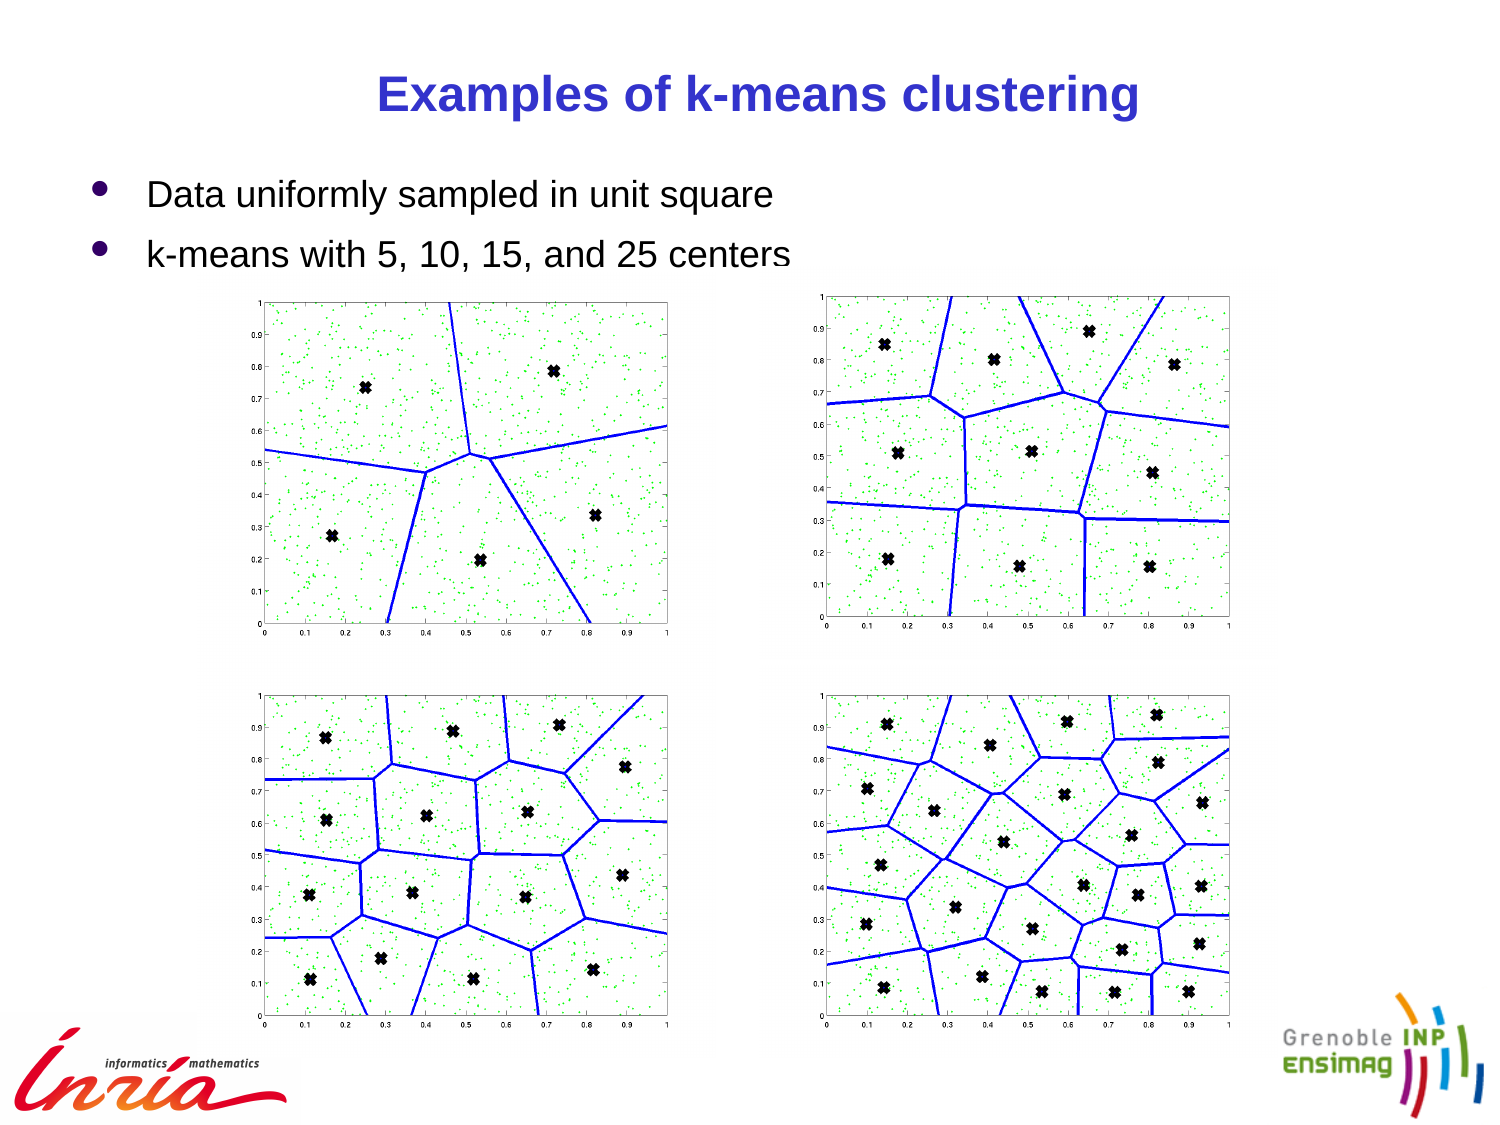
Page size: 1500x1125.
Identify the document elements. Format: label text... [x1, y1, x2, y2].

picture [0, 272, 716, 1125]
picture [759, 665, 1489, 1125]
title Examples of k-means clustering [75, 45, 1426, 138]
picture [759, 266, 1278, 659]
list Data uniformly sampled in unit square k-means with 5, 10, 15, and 25 centers [75, 162, 1426, 339]
